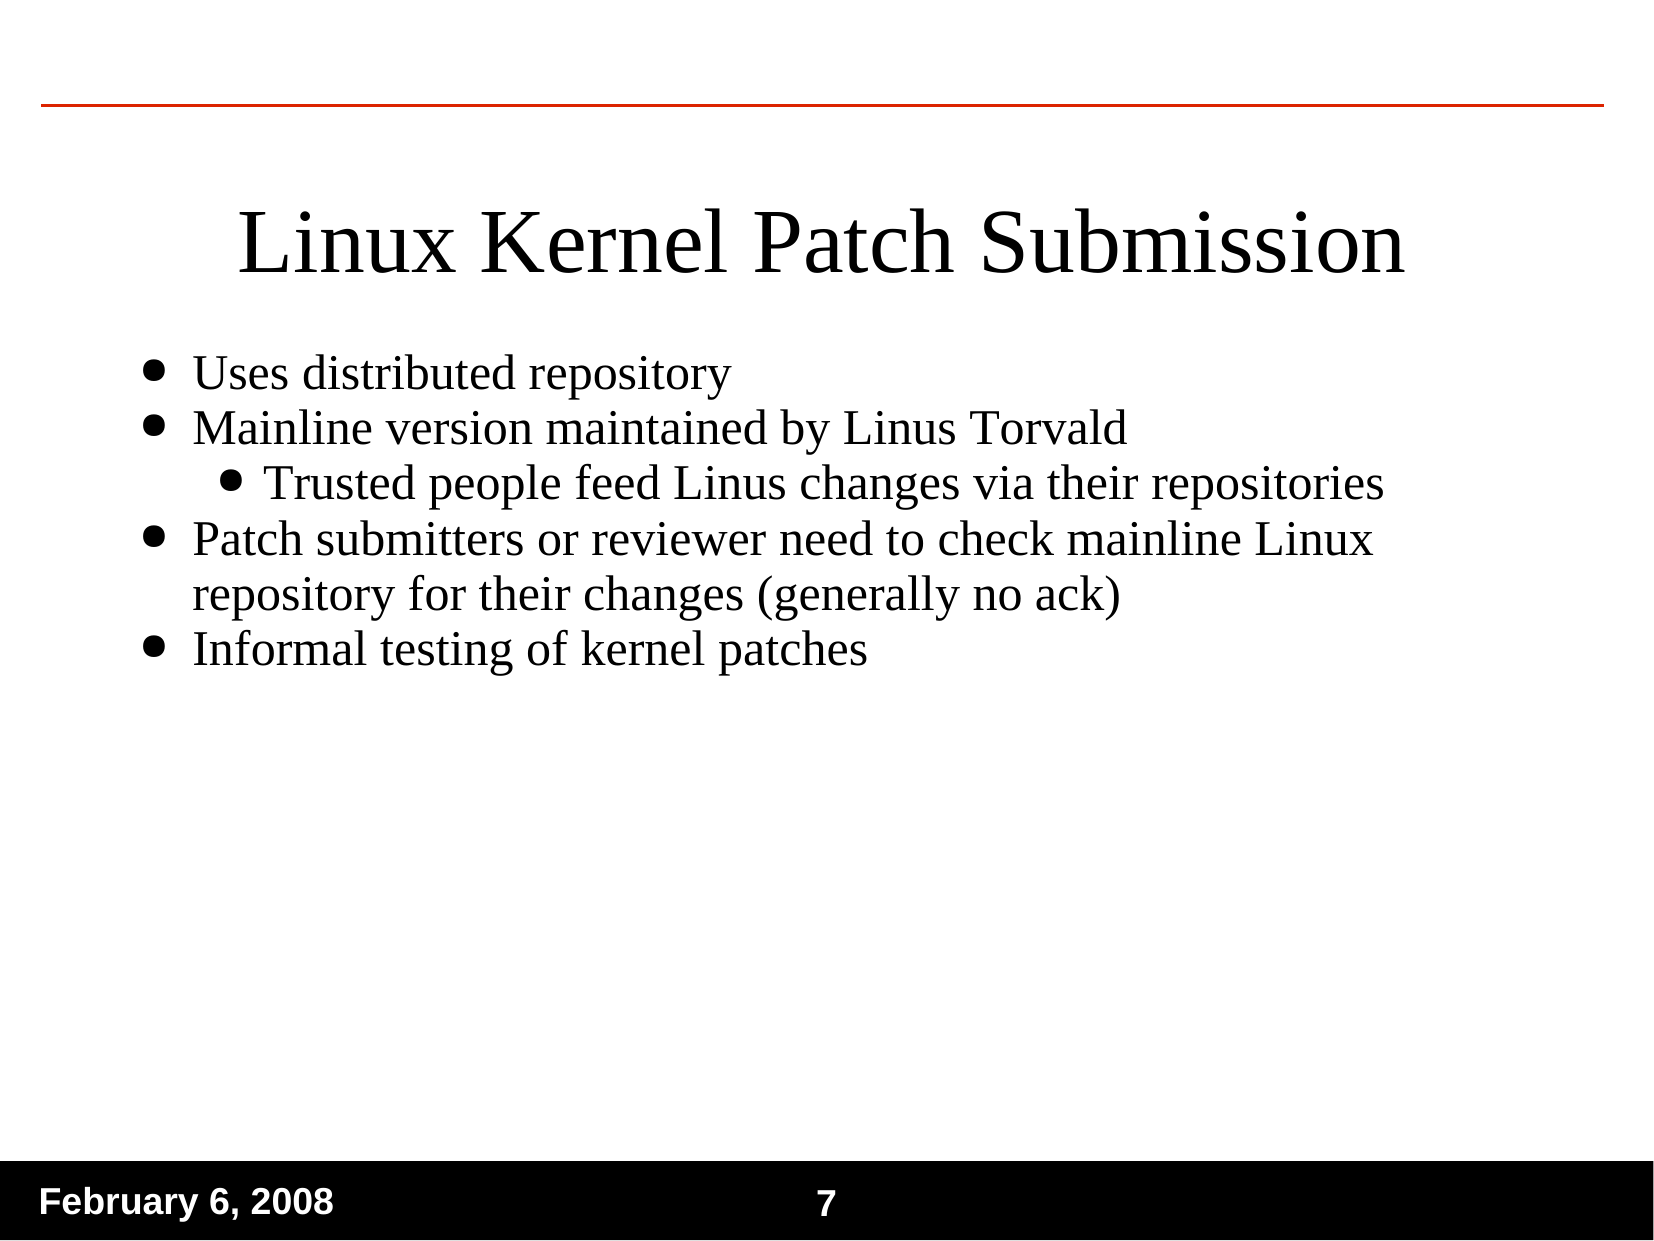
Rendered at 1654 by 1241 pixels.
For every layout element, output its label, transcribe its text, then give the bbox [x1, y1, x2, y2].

list Uses distributed repository Mainline version maintained by Linus Torvald Trusted people feed Linus changes via their repositories Patch submitters or reviewer need to check mainline Linux repository for their changes (generally no ack) Informal testing of kernel patches [121, 344, 1534, 1127]
title Linux Kernel Patch Submission [117, 137, 1530, 346]
